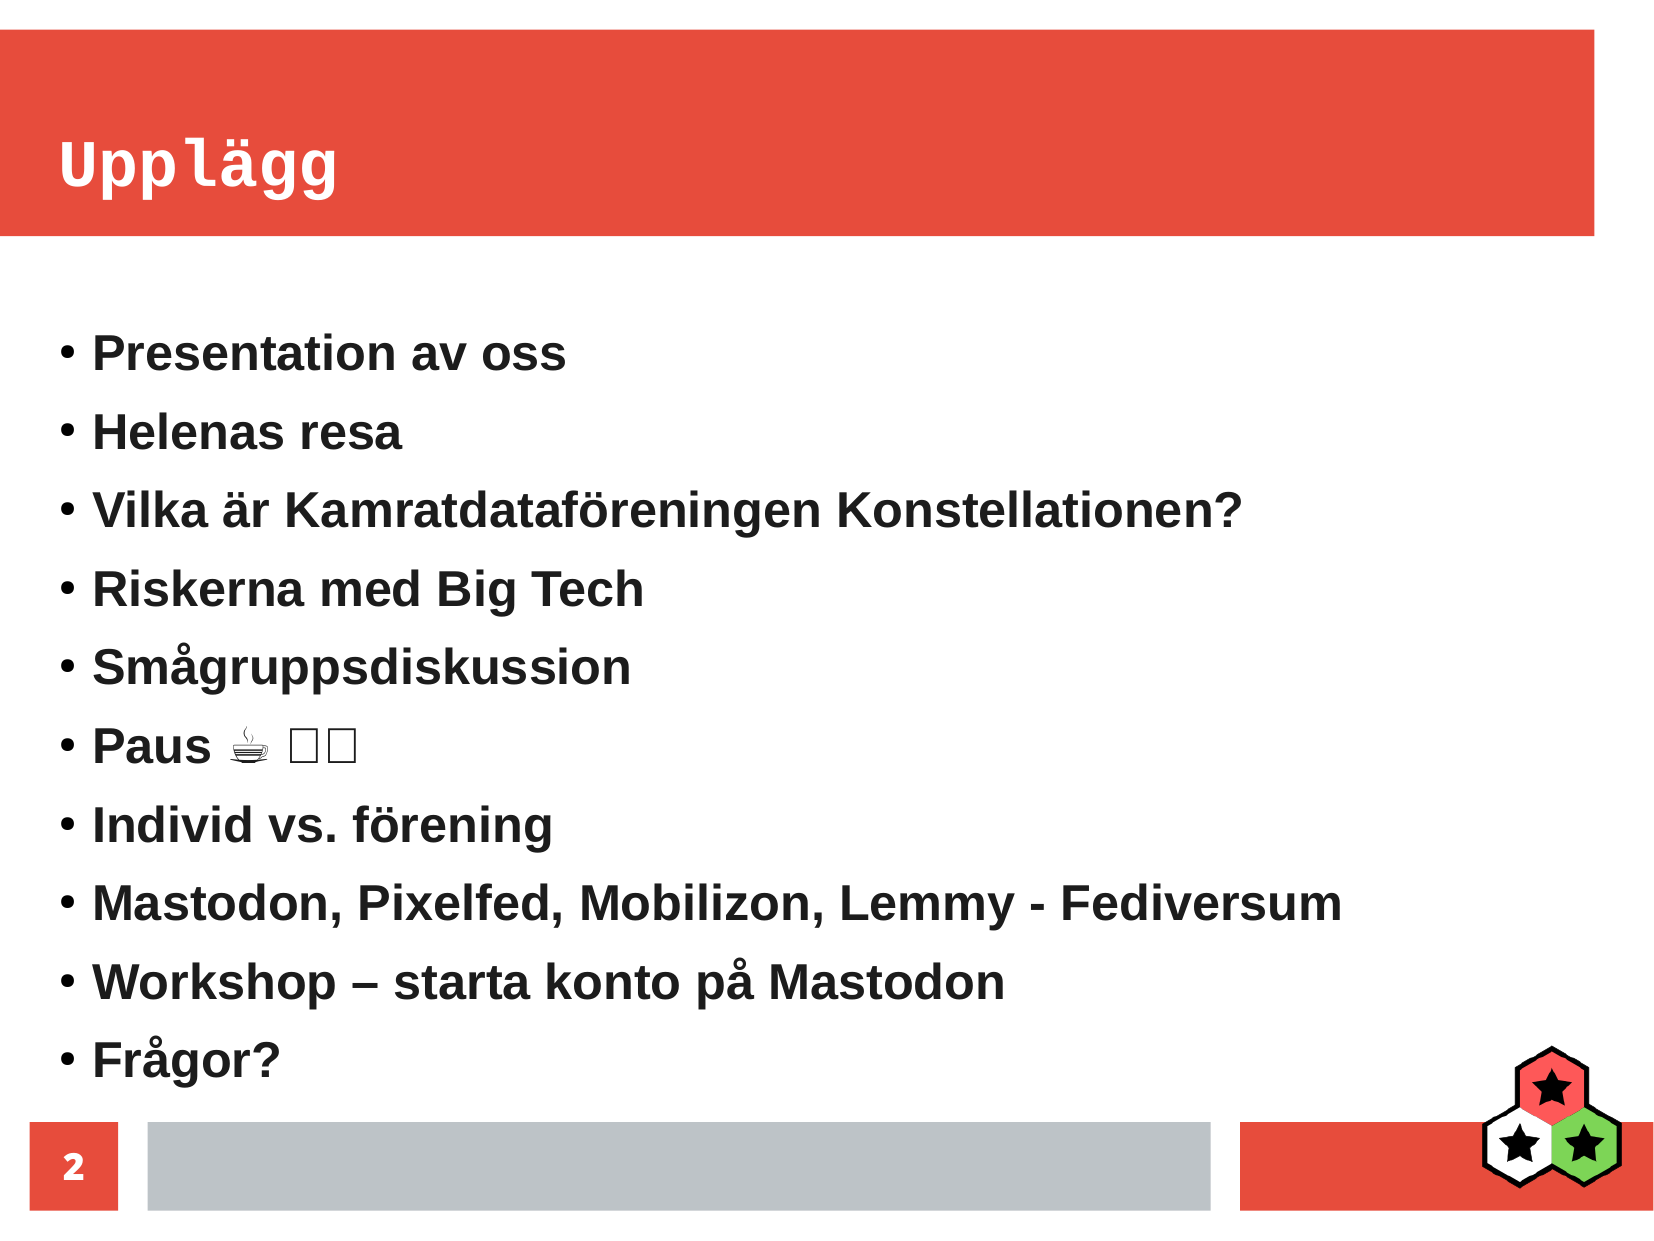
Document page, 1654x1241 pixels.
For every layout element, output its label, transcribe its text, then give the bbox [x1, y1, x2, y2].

picture [1463, 1028, 1640, 1205]
list Presentation av oss Helenas resa Vilka är Kamratdataföreningen Konstellationen? Riskerna med Big Tech Smågruppsdiskussion Paus ☕ 🏃‍🕺💃 Individ vs. förening Mastodon, Pixelfed, Mobilizon, Lemmy - Fediversum Workshop – starta konto på Mastodon Frågor? [59, 324, 1565, 1093]
title Upplägg [59, 59, 1595, 207]
